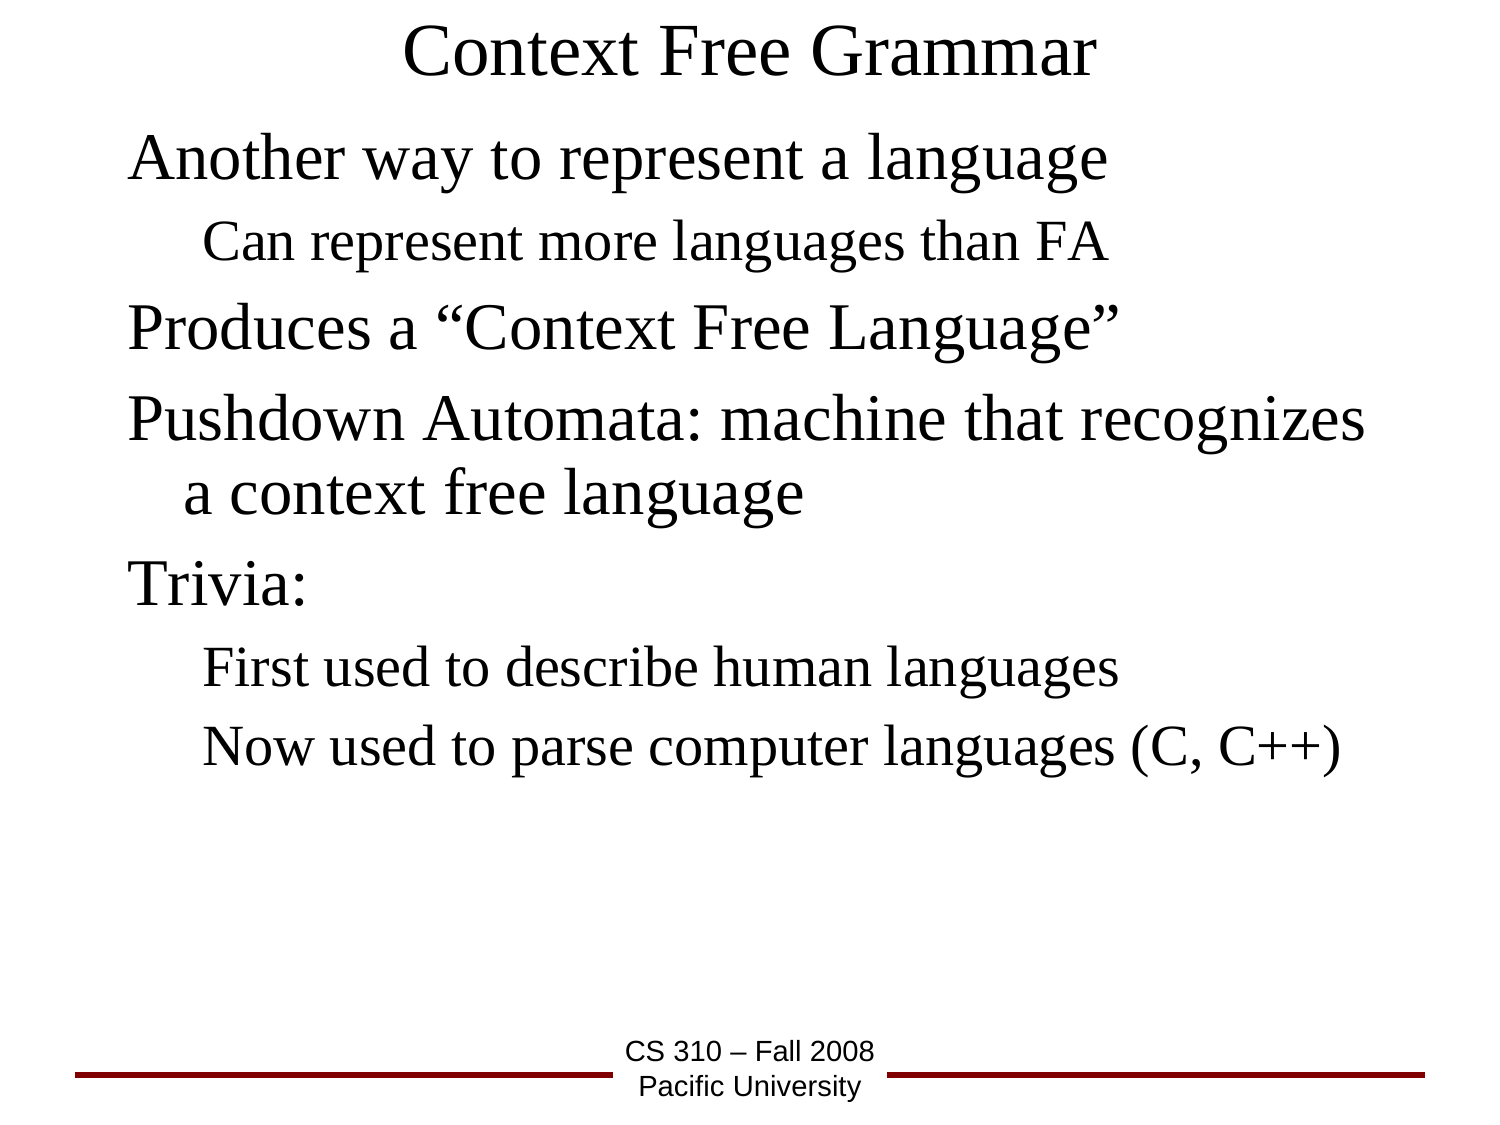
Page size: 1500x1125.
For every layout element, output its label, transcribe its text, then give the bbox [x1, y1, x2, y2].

title Context Free Grammar [112, 0, 1388, 100]
list Another way to represent a language Can represent more languages than FA Produces a “Context Free Language” Pushdown Automata: machine that recognizes a context free language Trivia: First used to describe human languages Now used to parse computer languages (C, C++) [112, 112, 1425, 1001]
